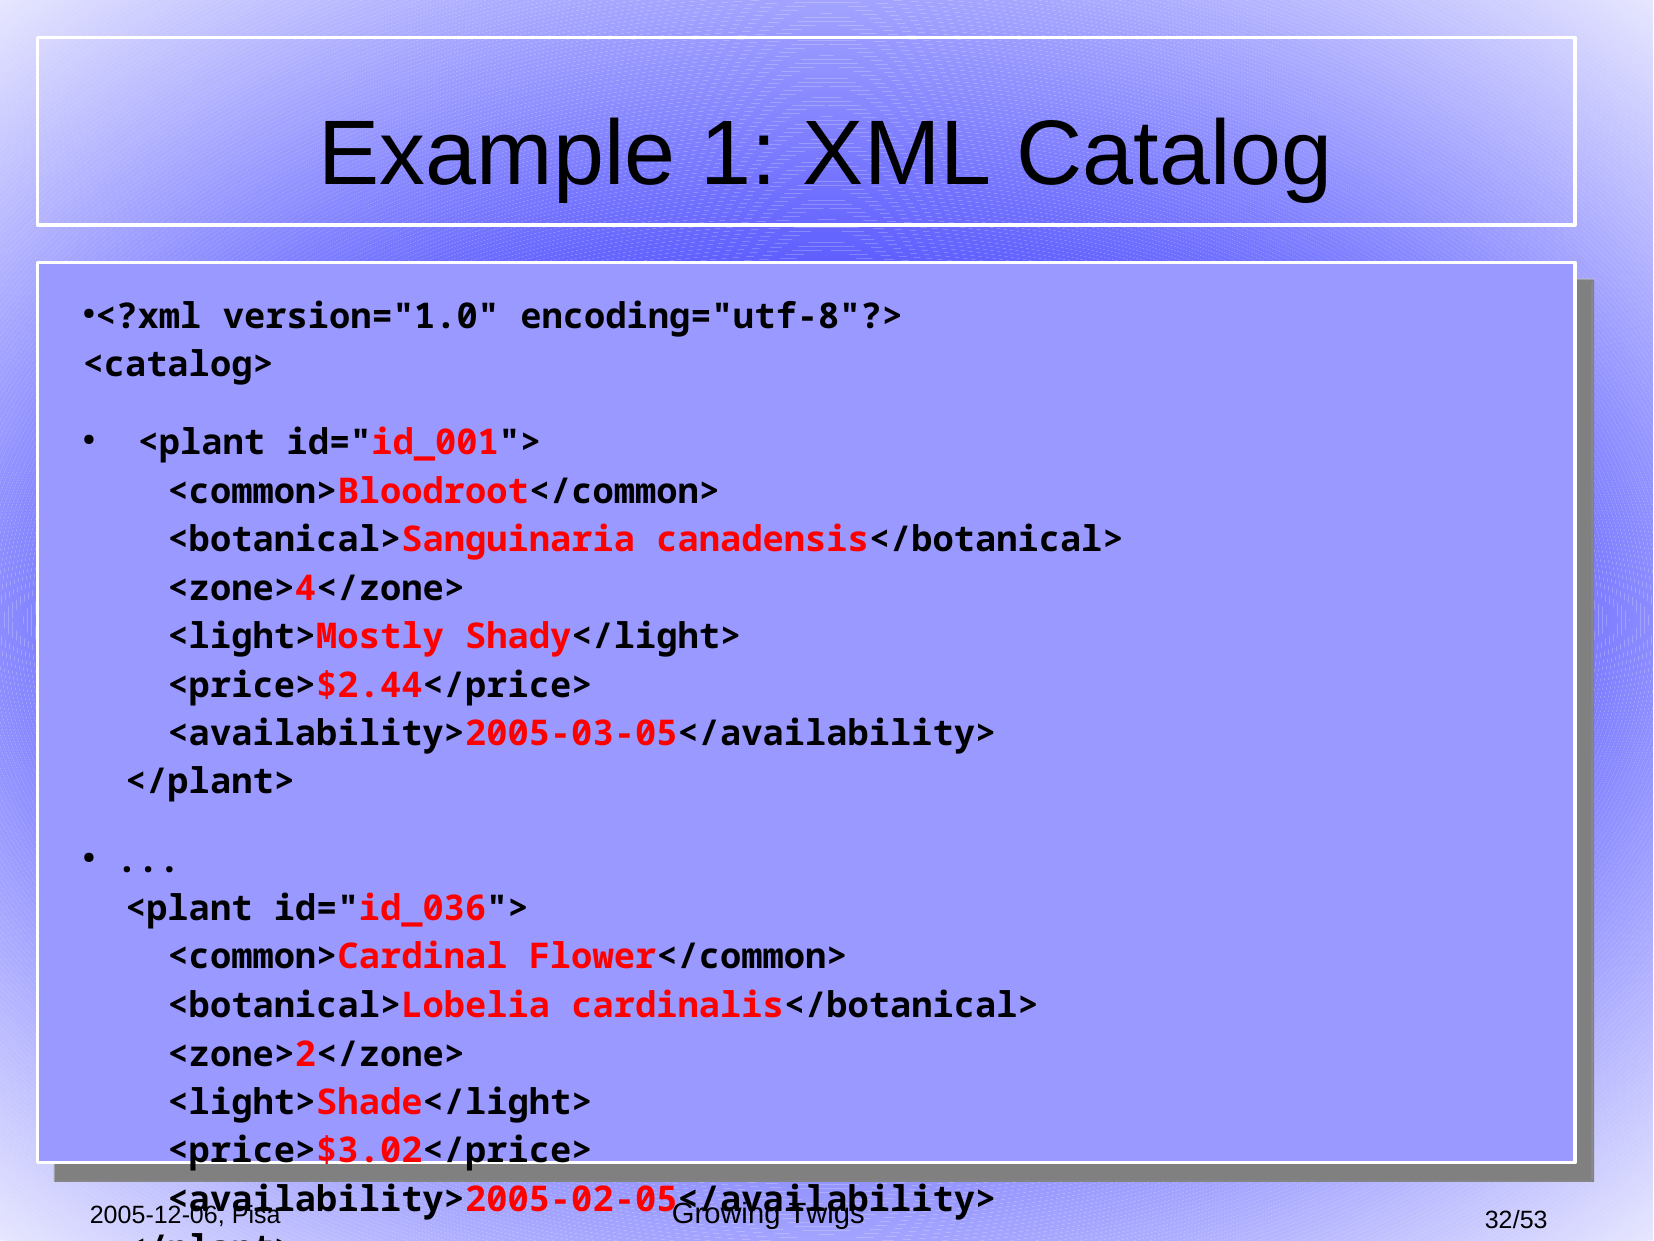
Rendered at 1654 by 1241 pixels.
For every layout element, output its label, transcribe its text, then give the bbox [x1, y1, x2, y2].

title Example 1: XML Catalog [82, 49, 1571, 257]
list <?xml version="1.0" encoding="utf-8"?> <catalog> <plant id="id_001"> <common>Bloodroot</common> <botanical>Sanguinaria canadensis</botanical> <zone>4</zone> <light>Mostly Shady</light> <price>$2.44</price> <availability>2005-03-05</availability> </plant> ... <plant id="id_036"> <common>Cardinal Flower</common> <botanical>Lobelia cardinalis</botanical> <zone>2</zone> <light>Shade</light> <price>$3.02</price> <availability>2005-02-05</availability> </plant> </catalog> [82, 290, 1571, 1232]
